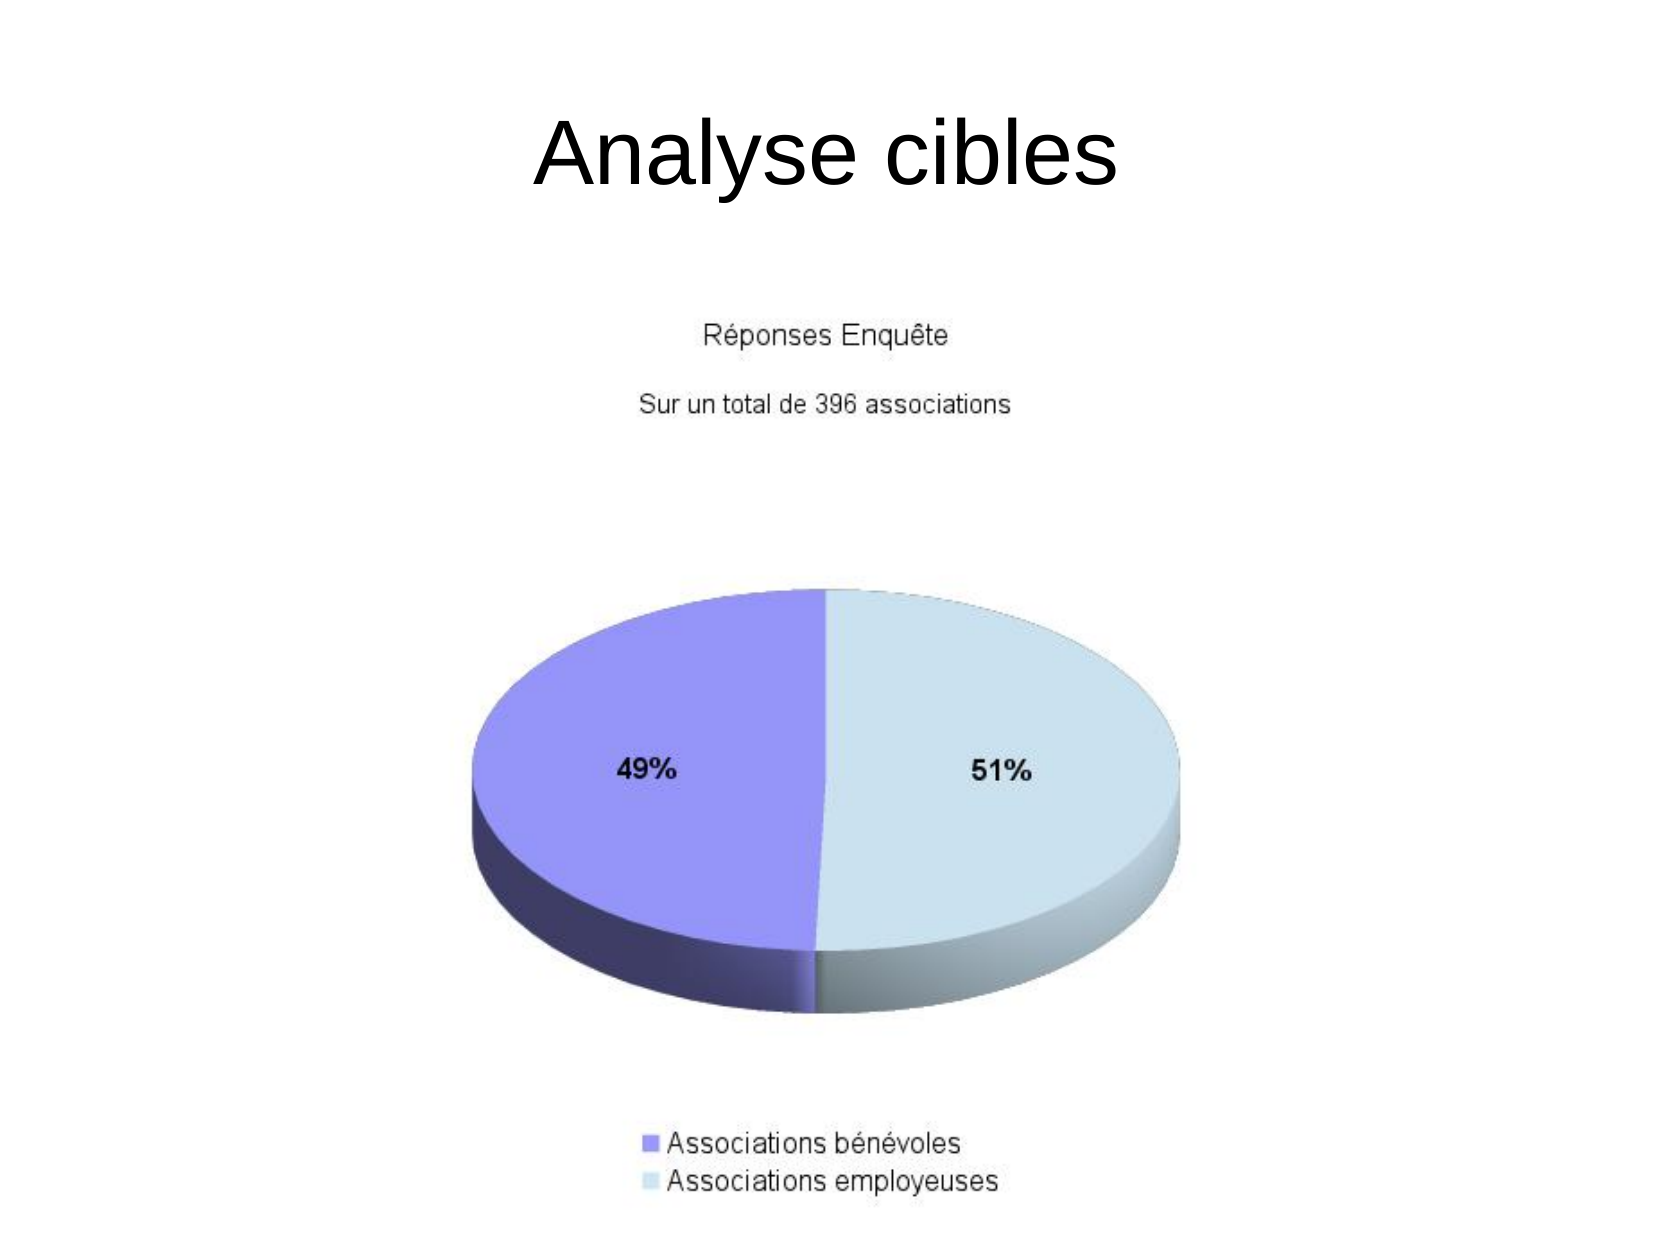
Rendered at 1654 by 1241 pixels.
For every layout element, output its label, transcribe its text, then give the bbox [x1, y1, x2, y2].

title Analyse cibles [82, 49, 1571, 257]
picture [250, 290, 1403, 1211]
